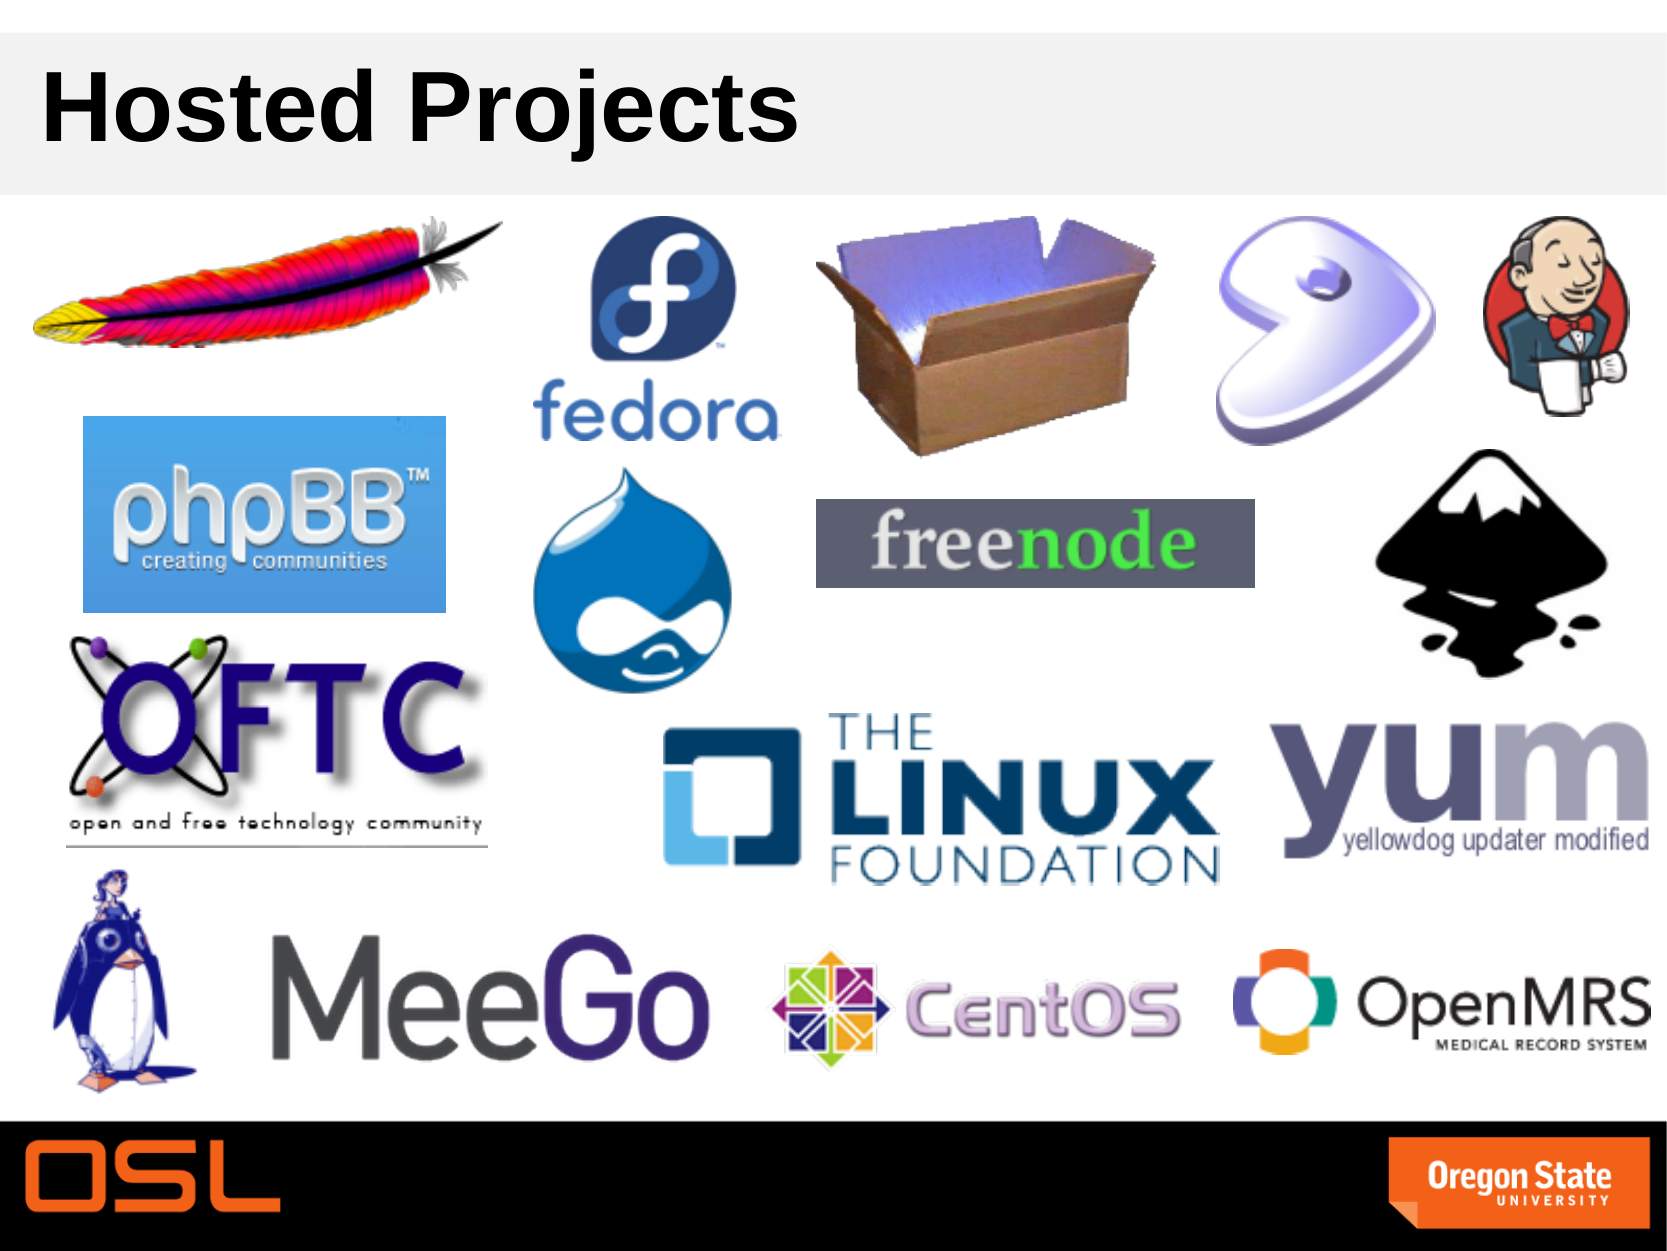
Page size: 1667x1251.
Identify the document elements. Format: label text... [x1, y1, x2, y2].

title Hosted Projects [40, 50, 1627, 201]
picture [0, 0, 1667, 1251]
